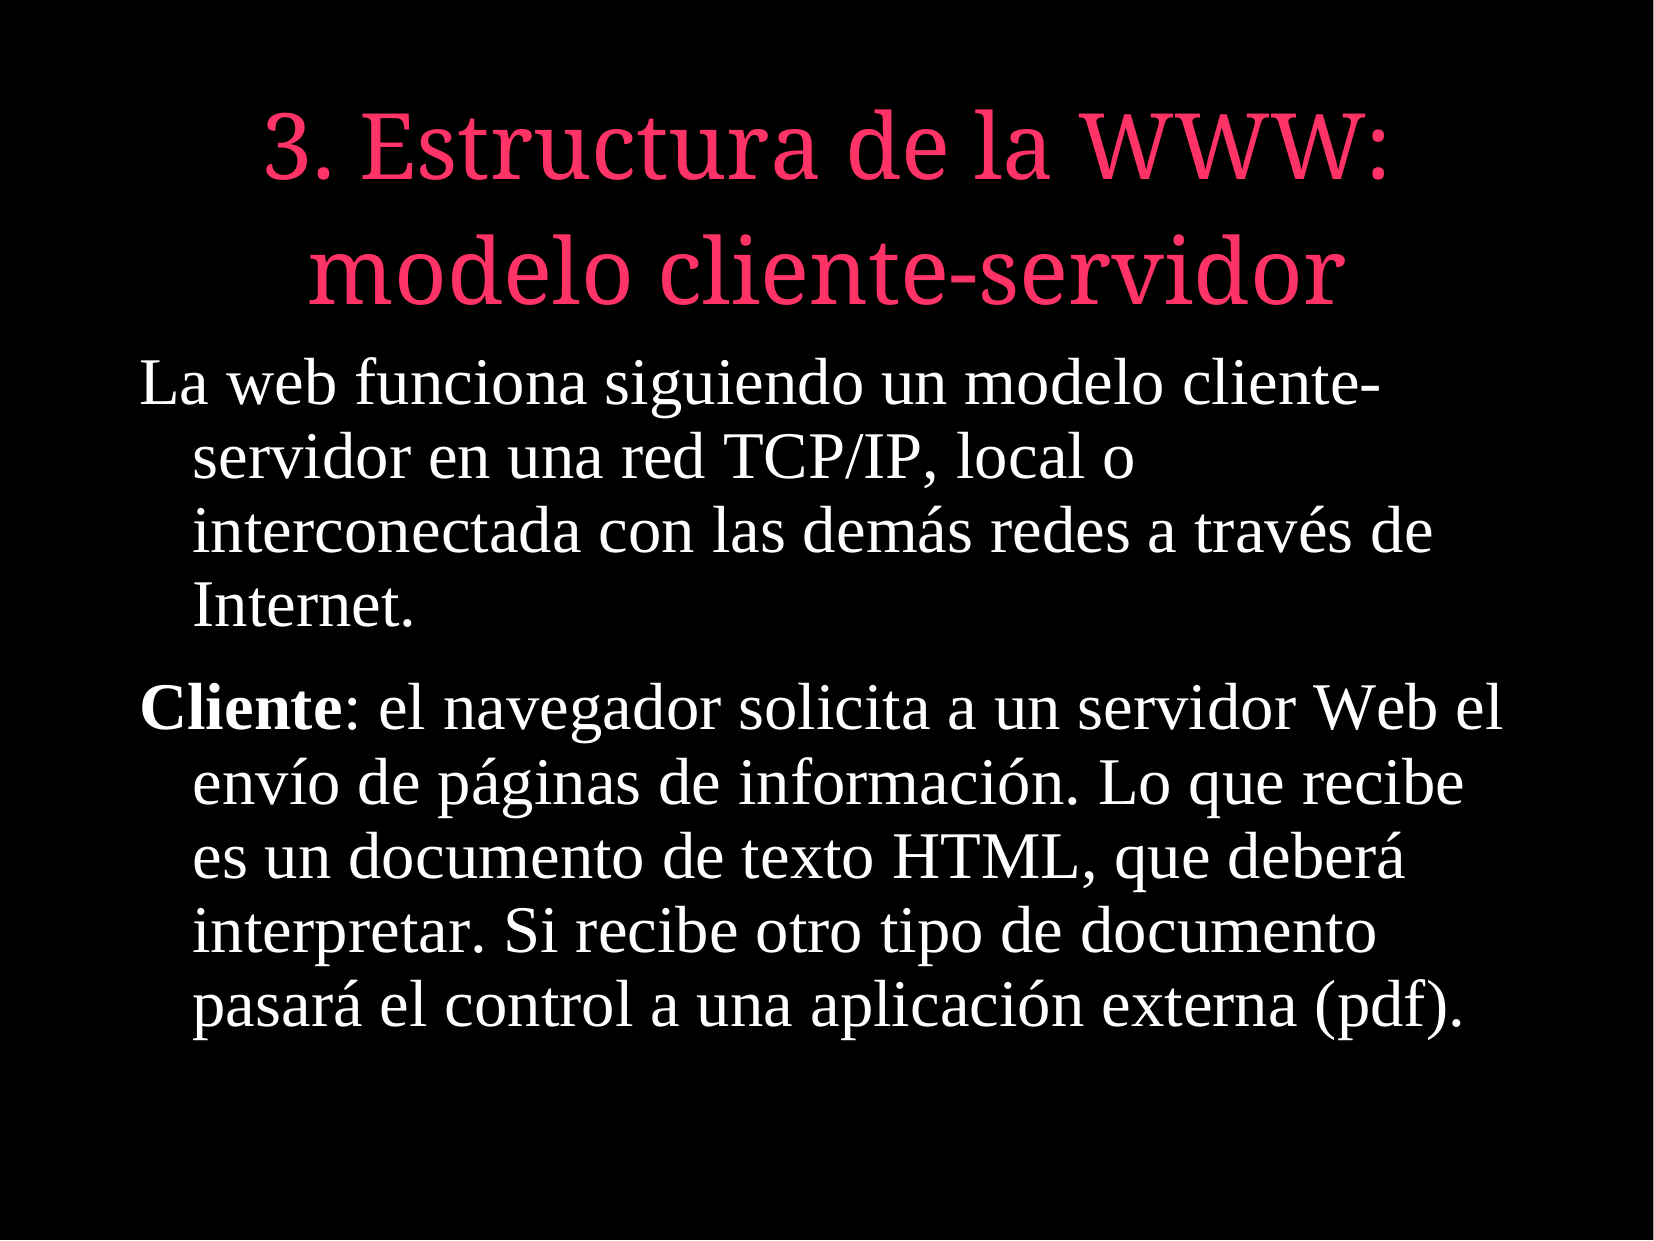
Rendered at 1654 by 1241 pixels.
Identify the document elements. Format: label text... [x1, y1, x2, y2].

title 3. Estructura de la WWW: modelo cliente-servidor [121, 82, 1534, 331]
list La web funciona siguiendo un modelo cliente-servidor en una red TCP/IP, local o interconectada con las demás redes a través de Internet. Cliente: el navegador solicita a un servidor Web el envío de páginas de información. Lo que recibe es un documento de texto HTML, que deberá interpretar. Si recibe otro tipo de documento pasará el control a una aplicación externa (pdf). [121, 344, 1534, 1127]
